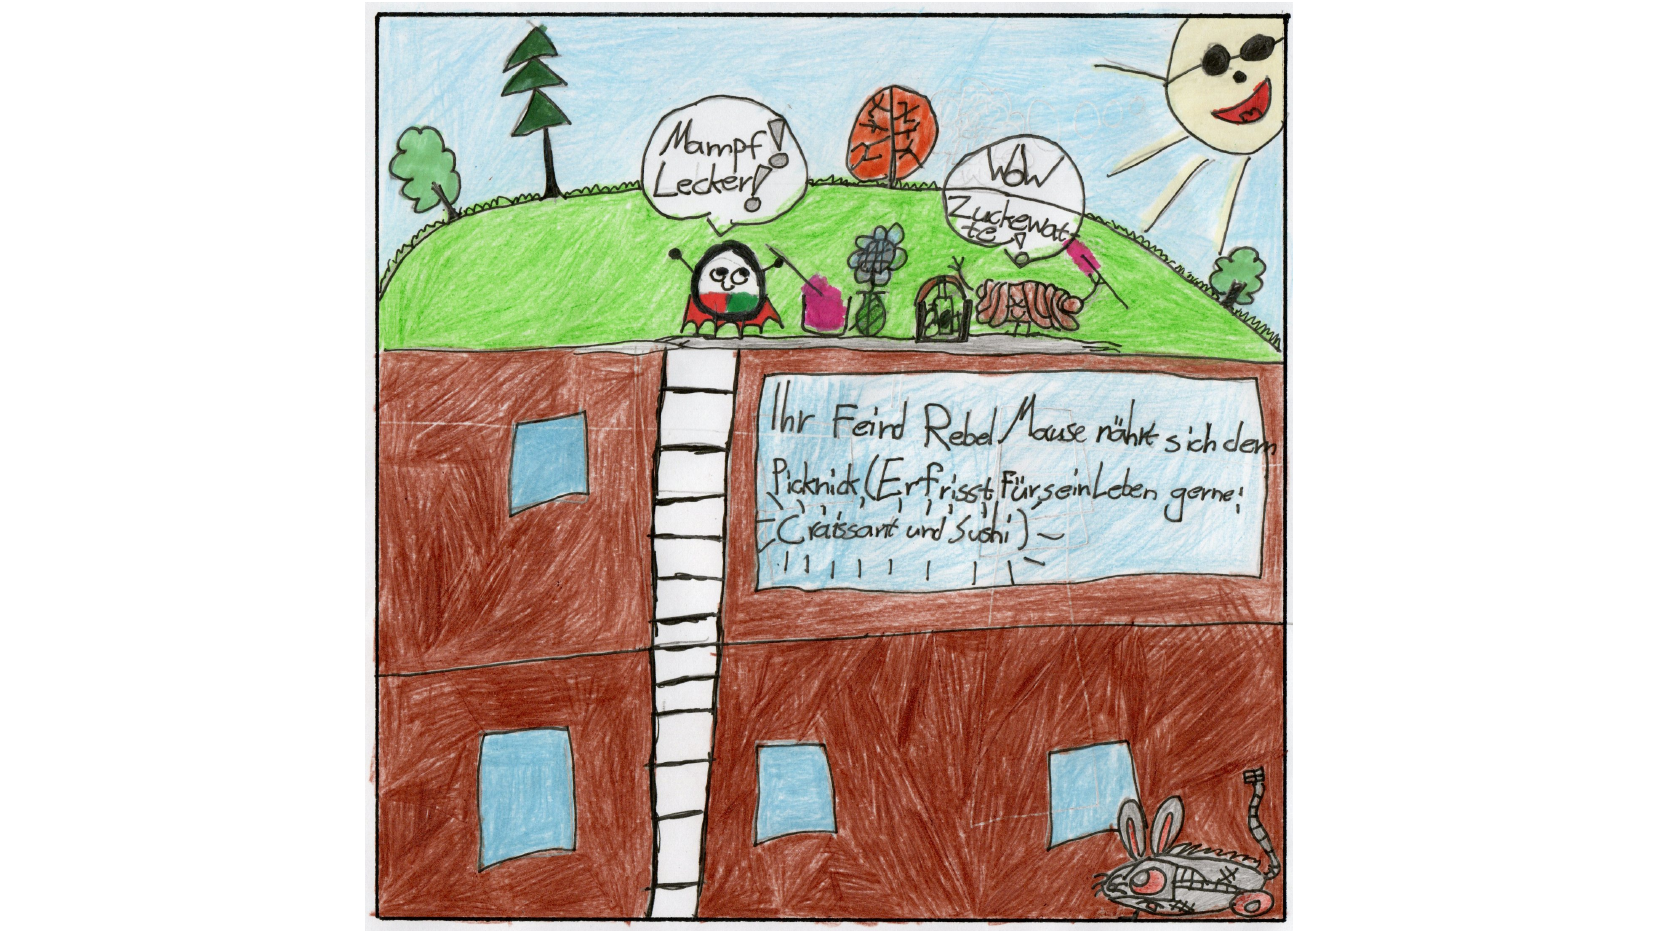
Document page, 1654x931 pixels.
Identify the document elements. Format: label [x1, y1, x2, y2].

picture [365, 2, 1293, 931]
